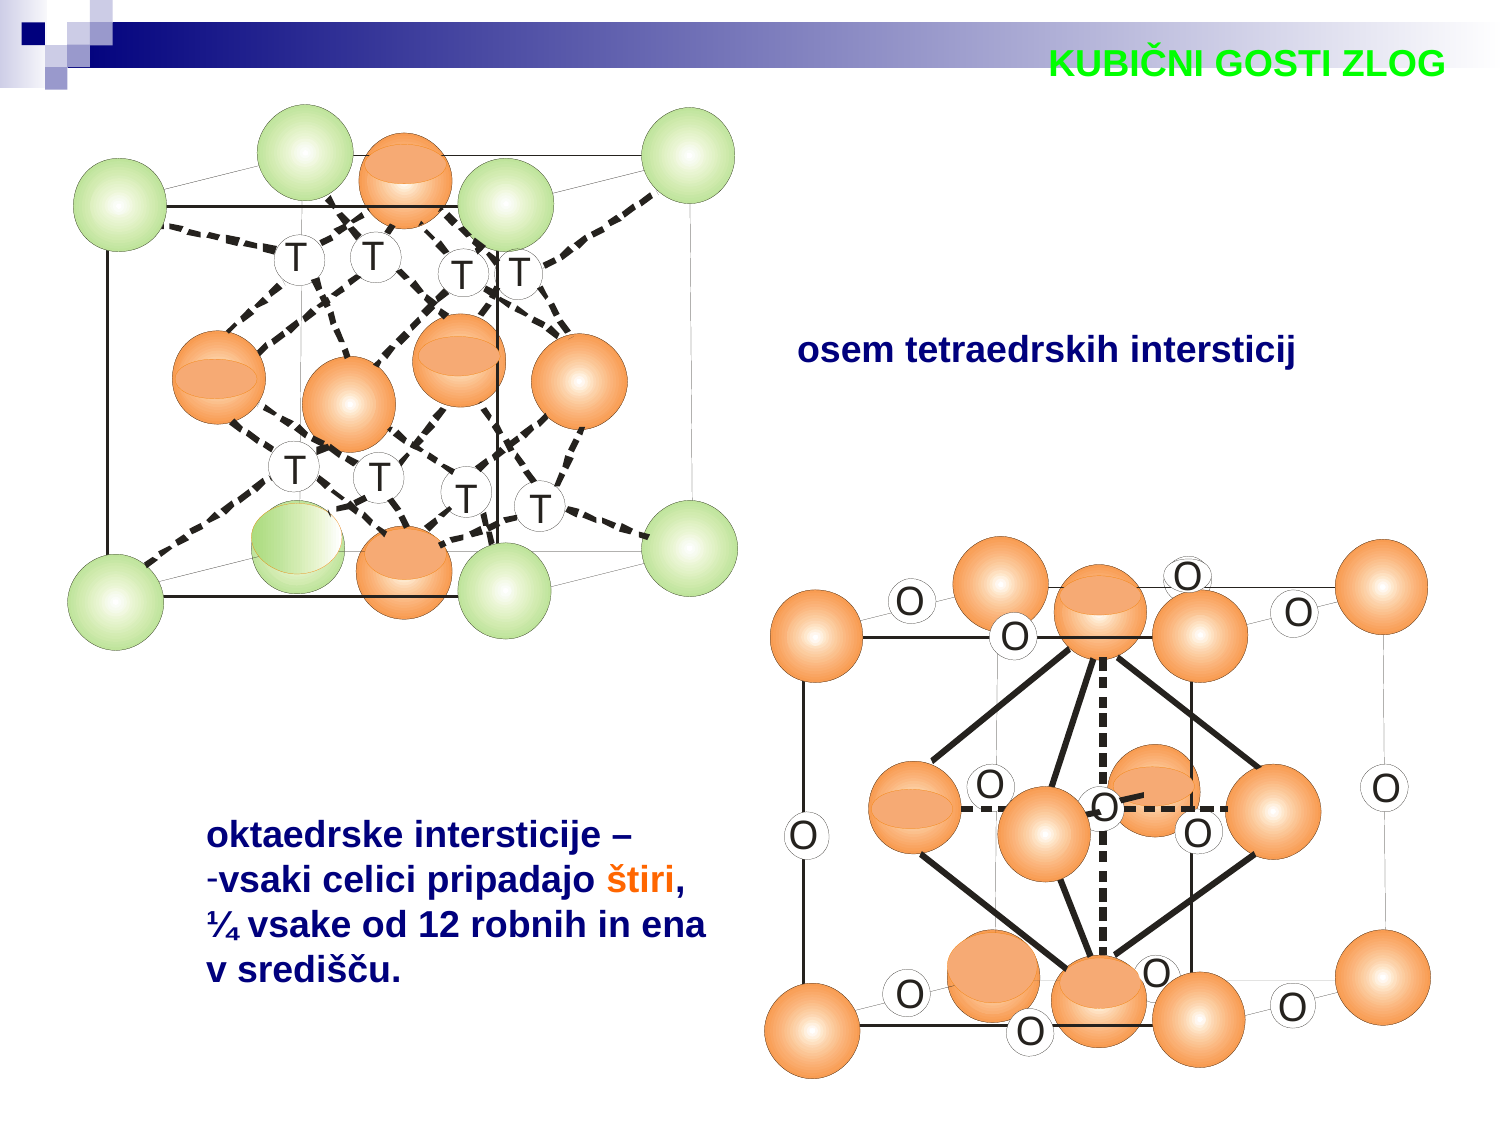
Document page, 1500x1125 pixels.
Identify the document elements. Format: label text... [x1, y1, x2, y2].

text_box osem tetraedrskih intersticij [782, 317, 1312, 379]
text_box KUBIČNI GOSTI ZLOG [1033, 30, 1462, 92]
chart [64, 101, 743, 654]
text_box oktaedrske intersticije – vsaki celici pripadajo štiri, ¼ vsake od 12 robnih in ena v središču. [191, 802, 733, 998]
chart [761, 533, 1436, 1082]
